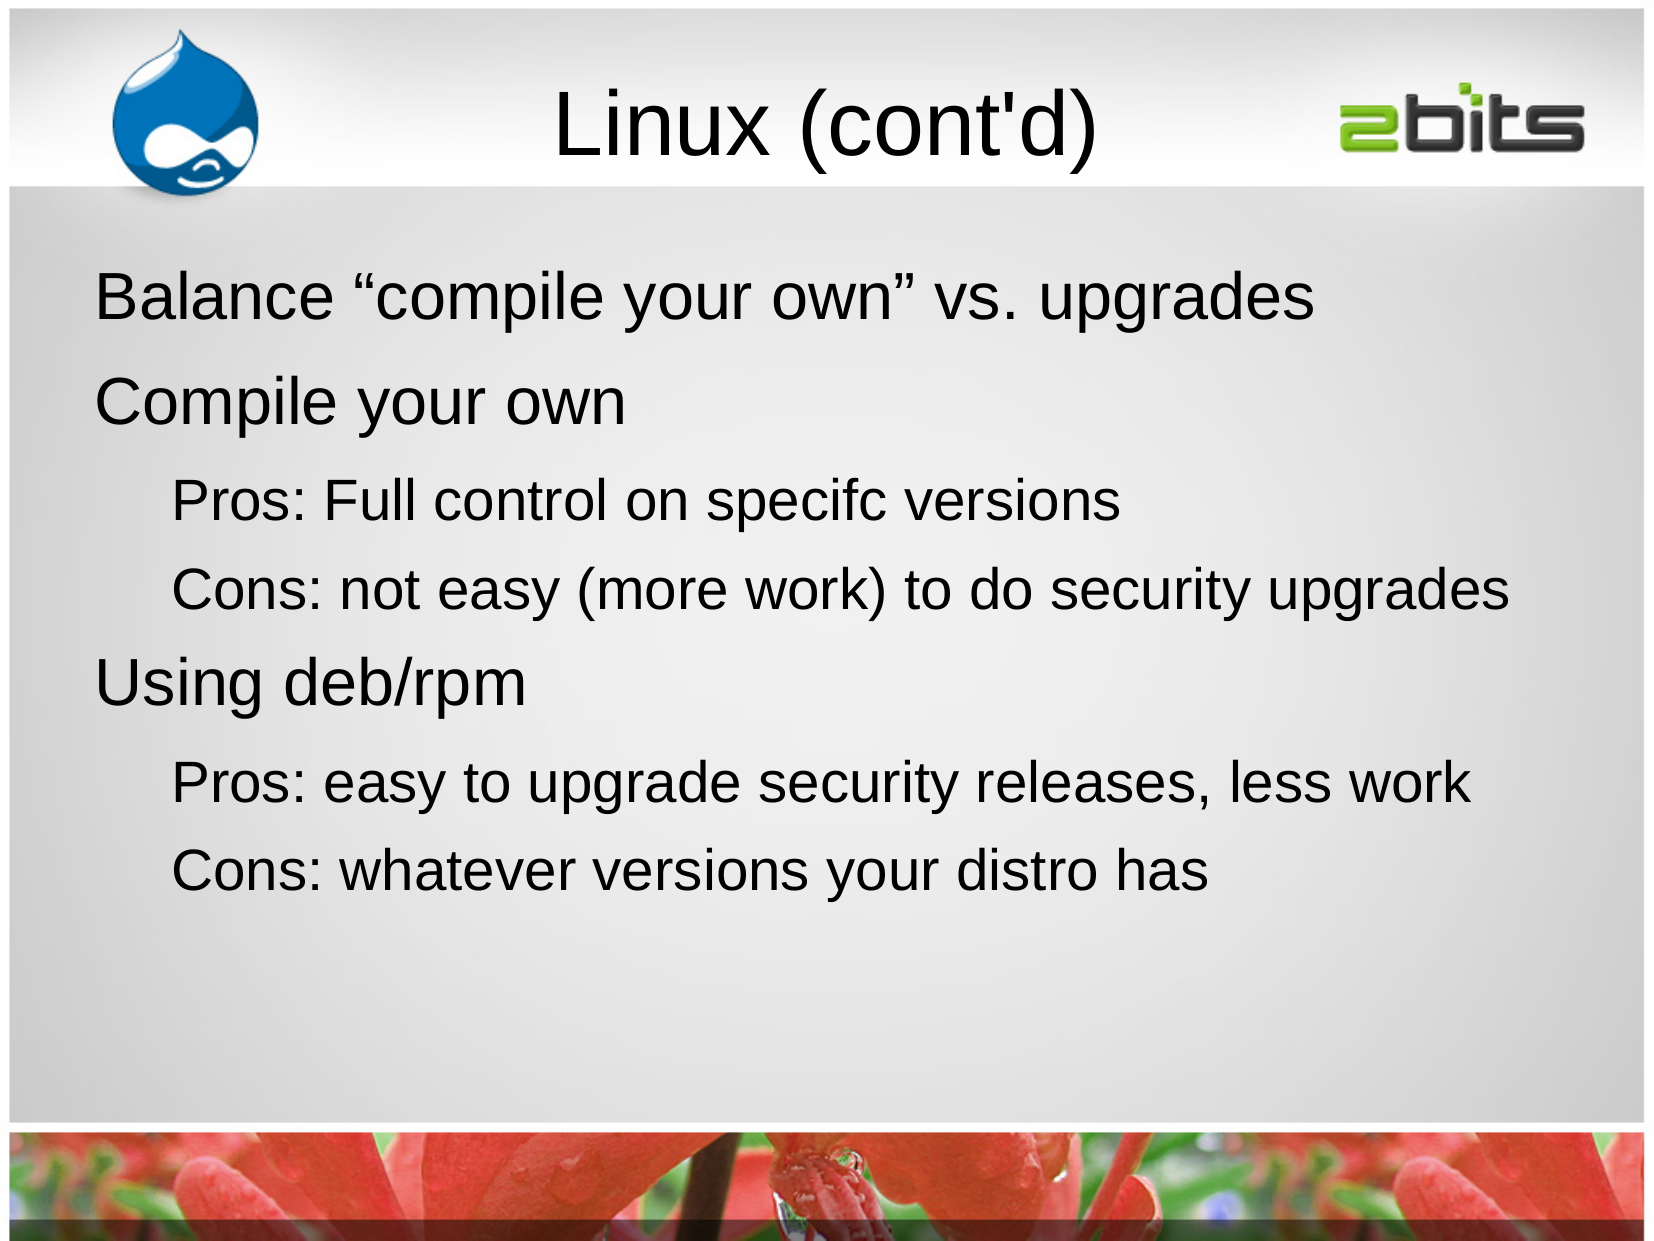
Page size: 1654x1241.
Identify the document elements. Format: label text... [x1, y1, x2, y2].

picture [0, 0, 1654, 1241]
list Balance “compile your own” vs. upgrades Compile your own Pros: Full control on specifc versions Cons: not easy (more work) to do security upgrades Using deb/rpm Pros: easy to upgrade security releases, less work Cons: whatever versions your distro has [76, 259, 1565, 1063]
title Linux (cont'd) [82, 27, 1571, 220]
